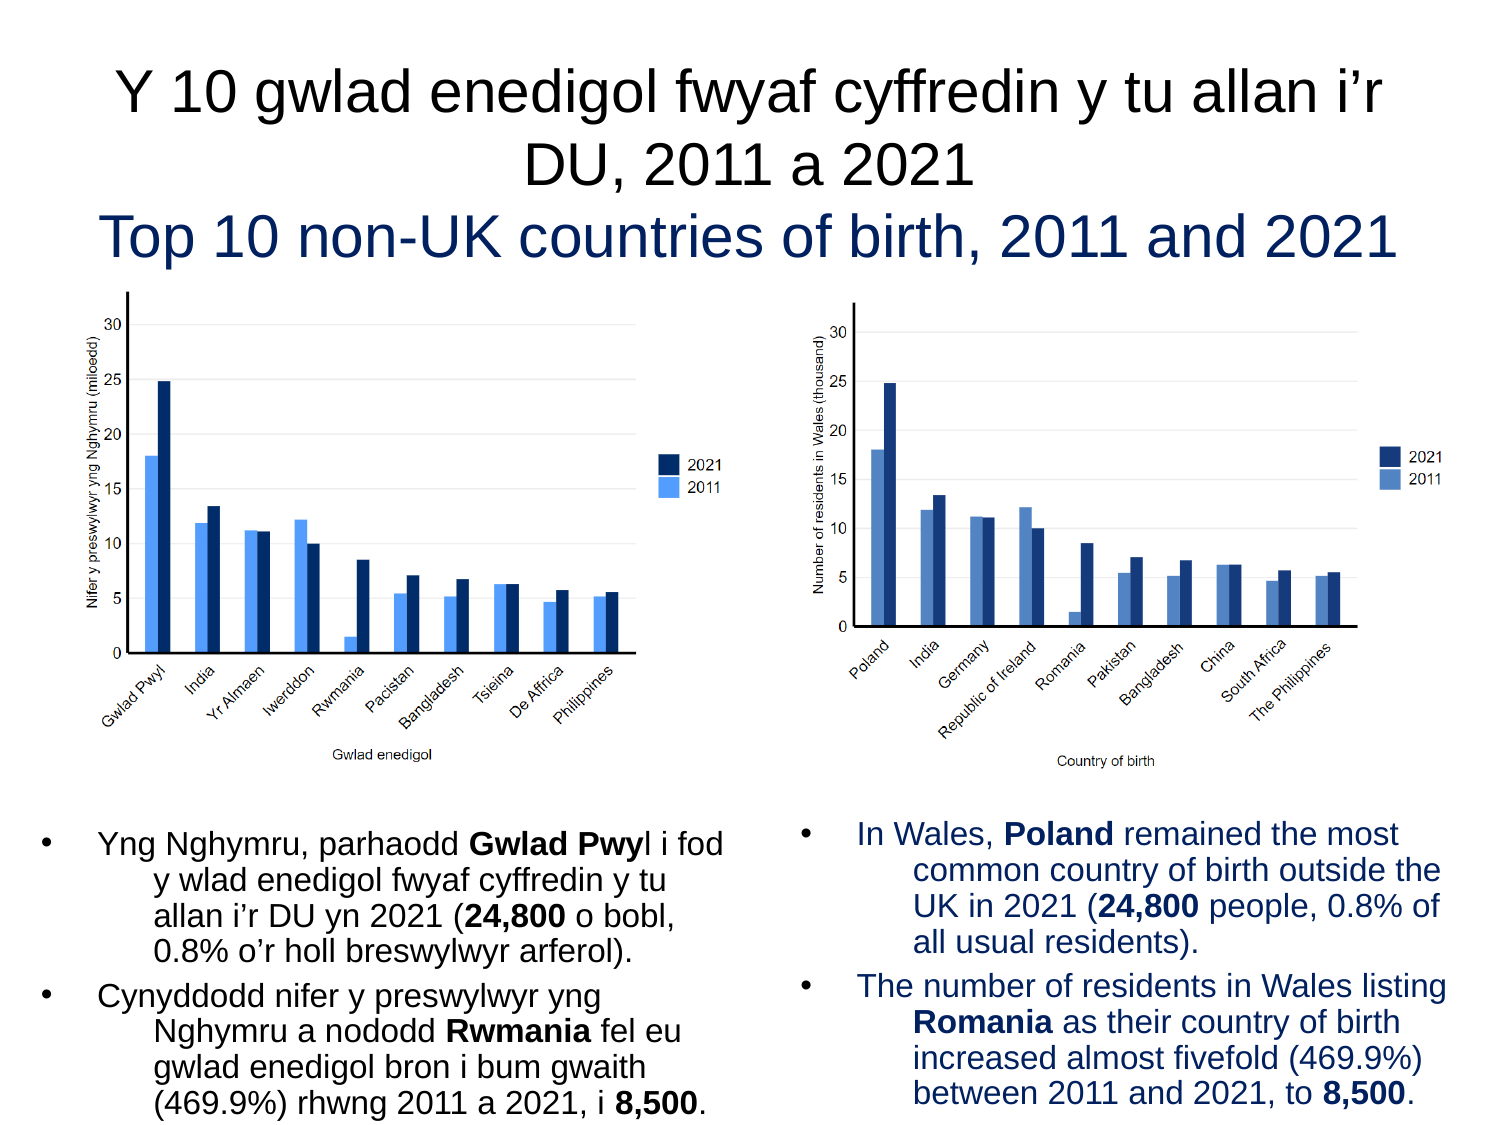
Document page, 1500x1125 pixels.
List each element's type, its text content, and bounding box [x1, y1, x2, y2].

picture [70, 271, 741, 772]
list Yng Nghymru, parhaodd Gwlad Pwyl i fod y wlad enedigol fwyaf cyffredin y tu allan i’r DU yn 2021 (24,800 o bobl, 0.8% o’r holl breswylwyr arferol). Cynyddodd nifer y preswylwyr yng Nghymru a nododd Rwmania fel eu gwlad enedigol bron i bum gwaith (469.9%) rhwng 2011 a 2021, i 8,500. [25, 819, 748, 1125]
picture [798, 271, 1459, 772]
title Y 10 gwlad enedigol fwyaf cyffredin y tu allan i’r DU, 2011 a 2021 Top 10 non-UK countries of birth, 2011 and 2021 [75, 45, 1426, 233]
text_box In Wales, Poland remained the most common country of birth outside the UK in 2021 (24,800 people, 0.8% of all usual residents). The number of residents in Wales listing Romania as their country of birth increased almost fivefold (469.9%) between 2011 and 2021, to 8,500. [785, 809, 1472, 1125]
